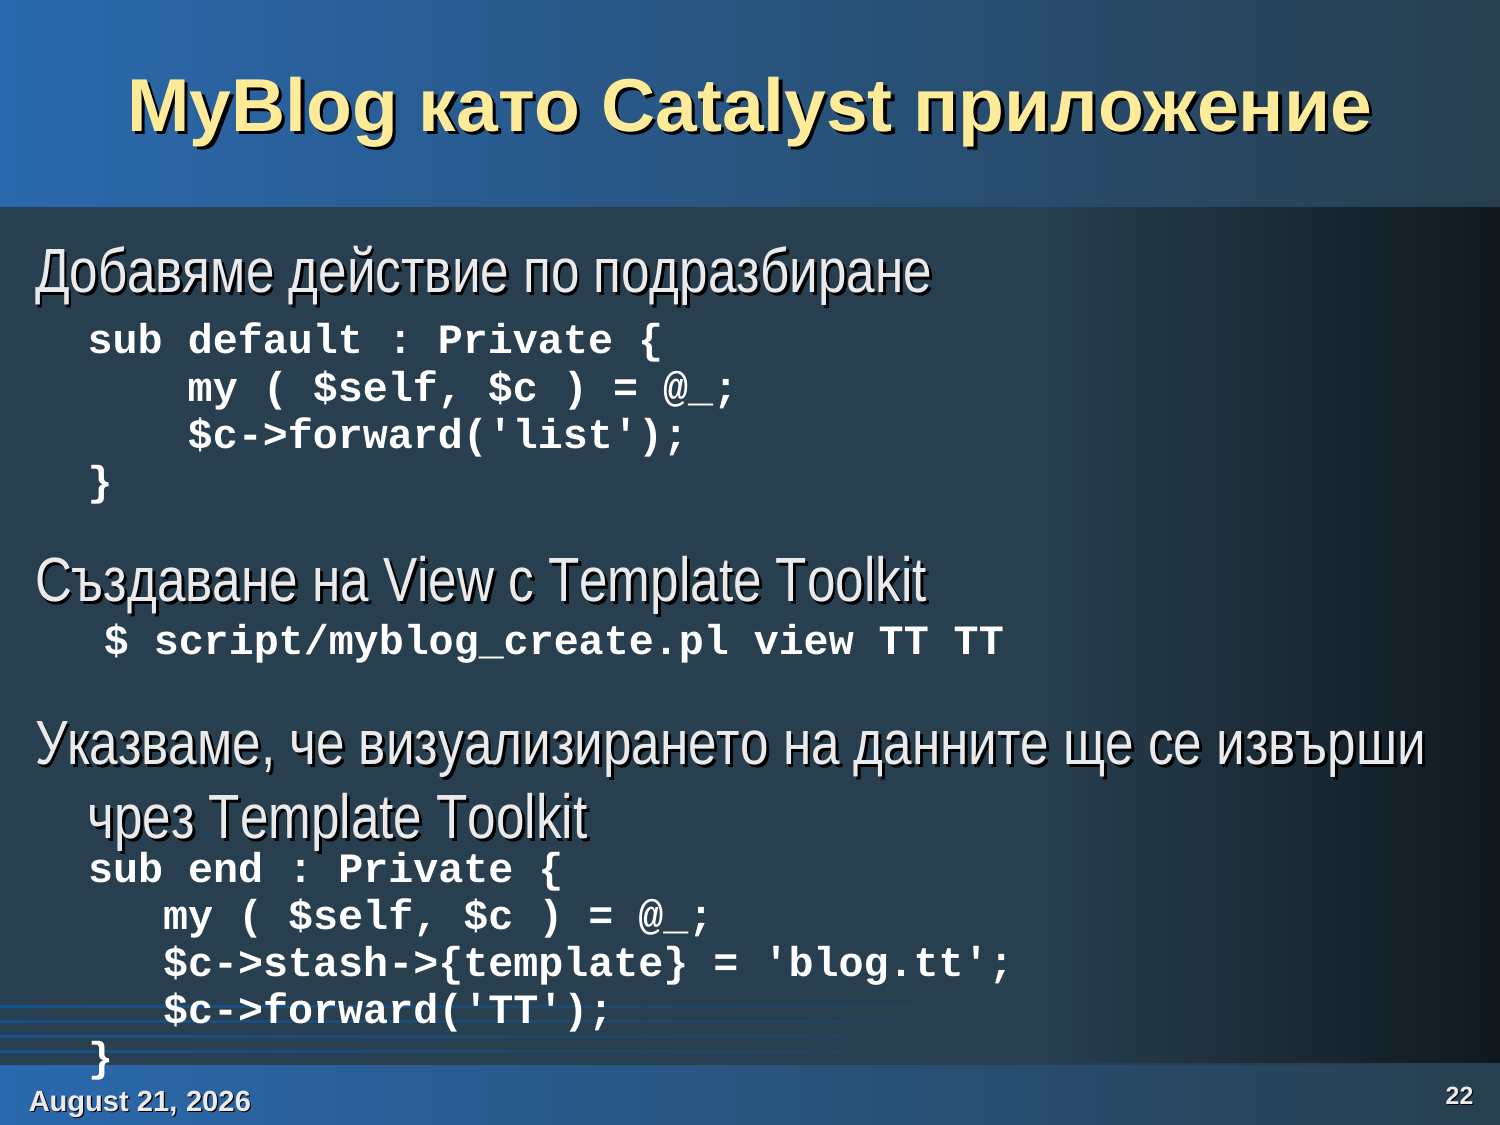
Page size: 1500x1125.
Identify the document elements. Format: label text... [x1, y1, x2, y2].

text_box sub default : Private { my ( $self, $c ) = @_; $c->forward('list'); } [87, 319, 827, 506]
text_box $ script/myblog_create.pl view TT TT [103, 620, 1004, 715]
list Добавяме действие по подразбиране Създаване на View с Template Toolkit Указваме, че визуализирането на данните ще се извърши чрез Template Toolkit [31, 232, 1469, 1065]
text_box sub end : Private { my ( $self, $c ) = @_; $c->stash->{template} = 'blog.tt'; $c->forward('TT'); } [88, 847, 1418, 1093]
title MyBlog като Catalyst приложение [13, 8, 1487, 197]
